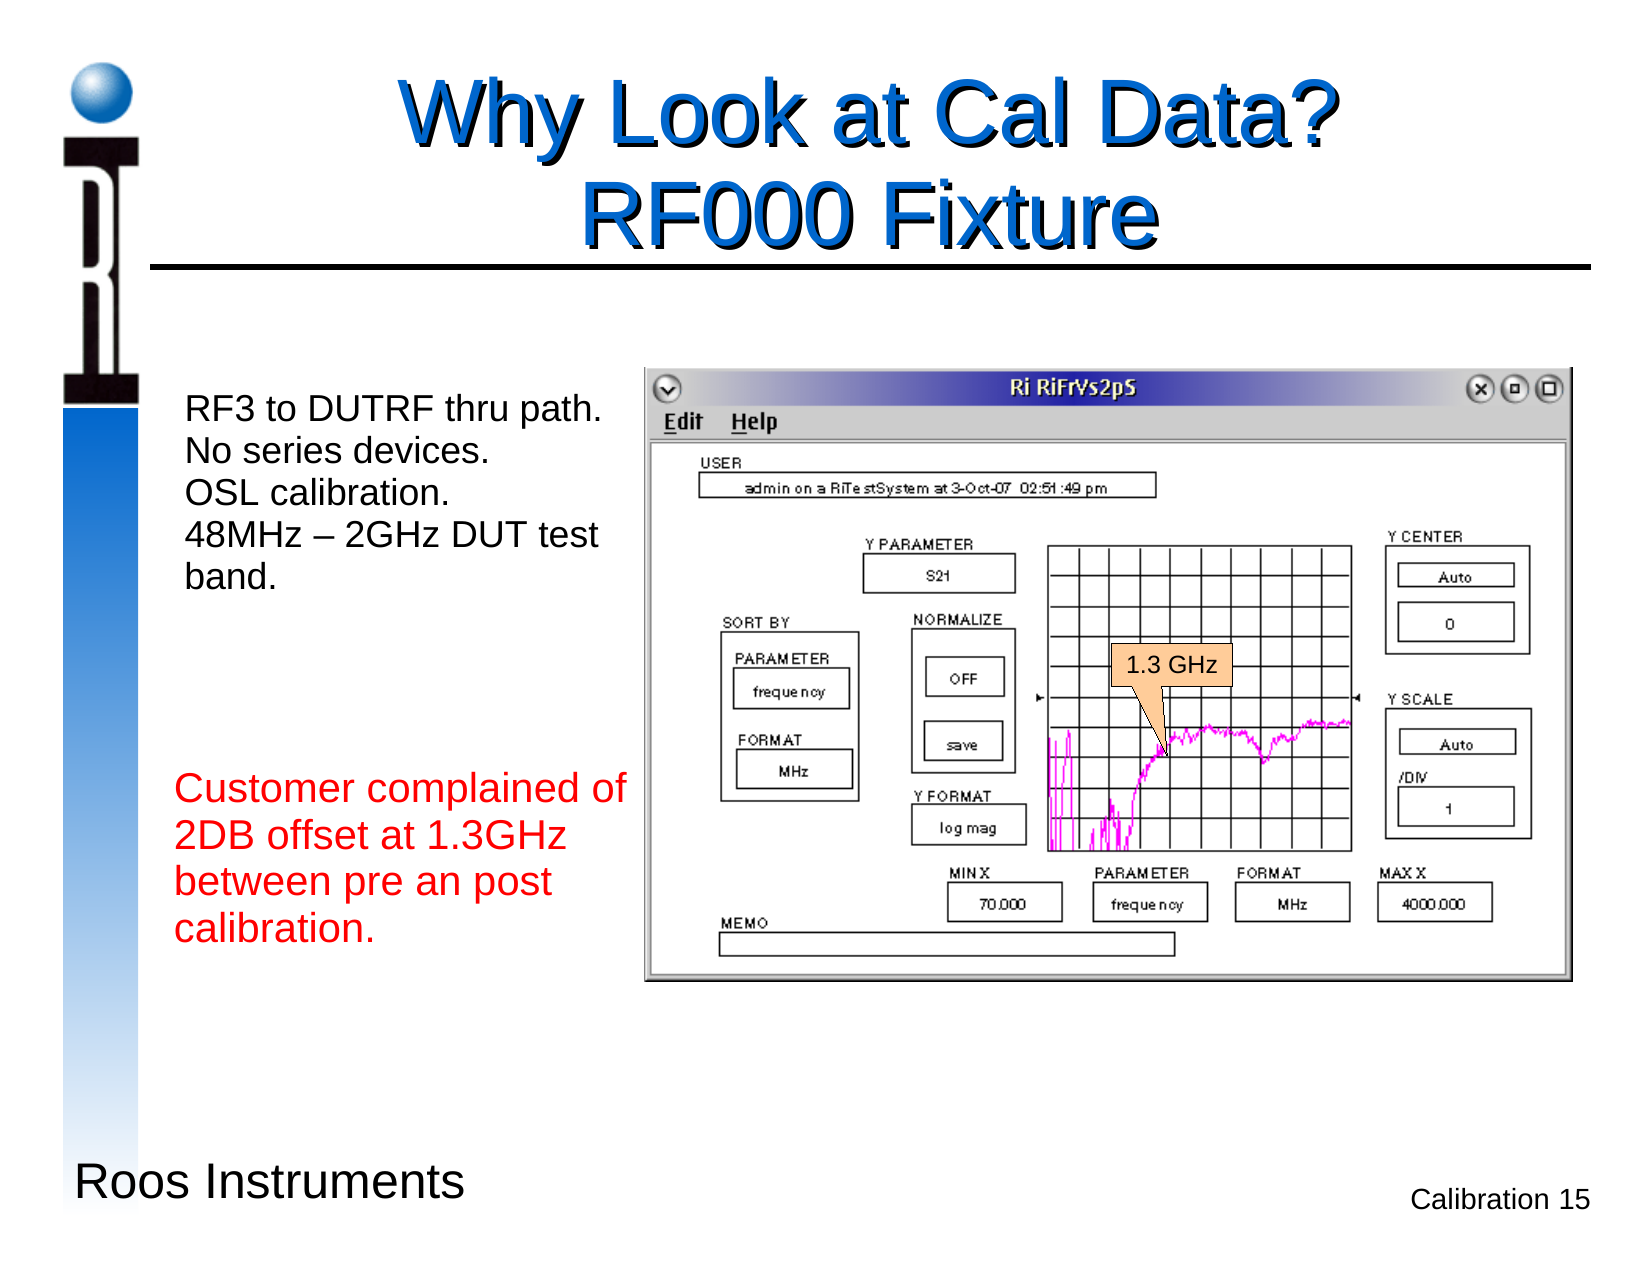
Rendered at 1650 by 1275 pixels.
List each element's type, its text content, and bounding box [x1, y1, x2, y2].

text_box RF3 to DUTRF thru path. No series devices. OSL calibration. 48MHz – 2GHz DUT test band. Customer complained of 2DB offset at 1.3GHz between pre an post calibration. [159, 379, 651, 1003]
text_box 1.3 GHz [1111, 643, 1233, 756]
title Why Look at Cal Data? RF000 Fixture [147, 60, 1591, 266]
picture [59, 59, 144, 411]
picture [644, 367, 1573, 983]
